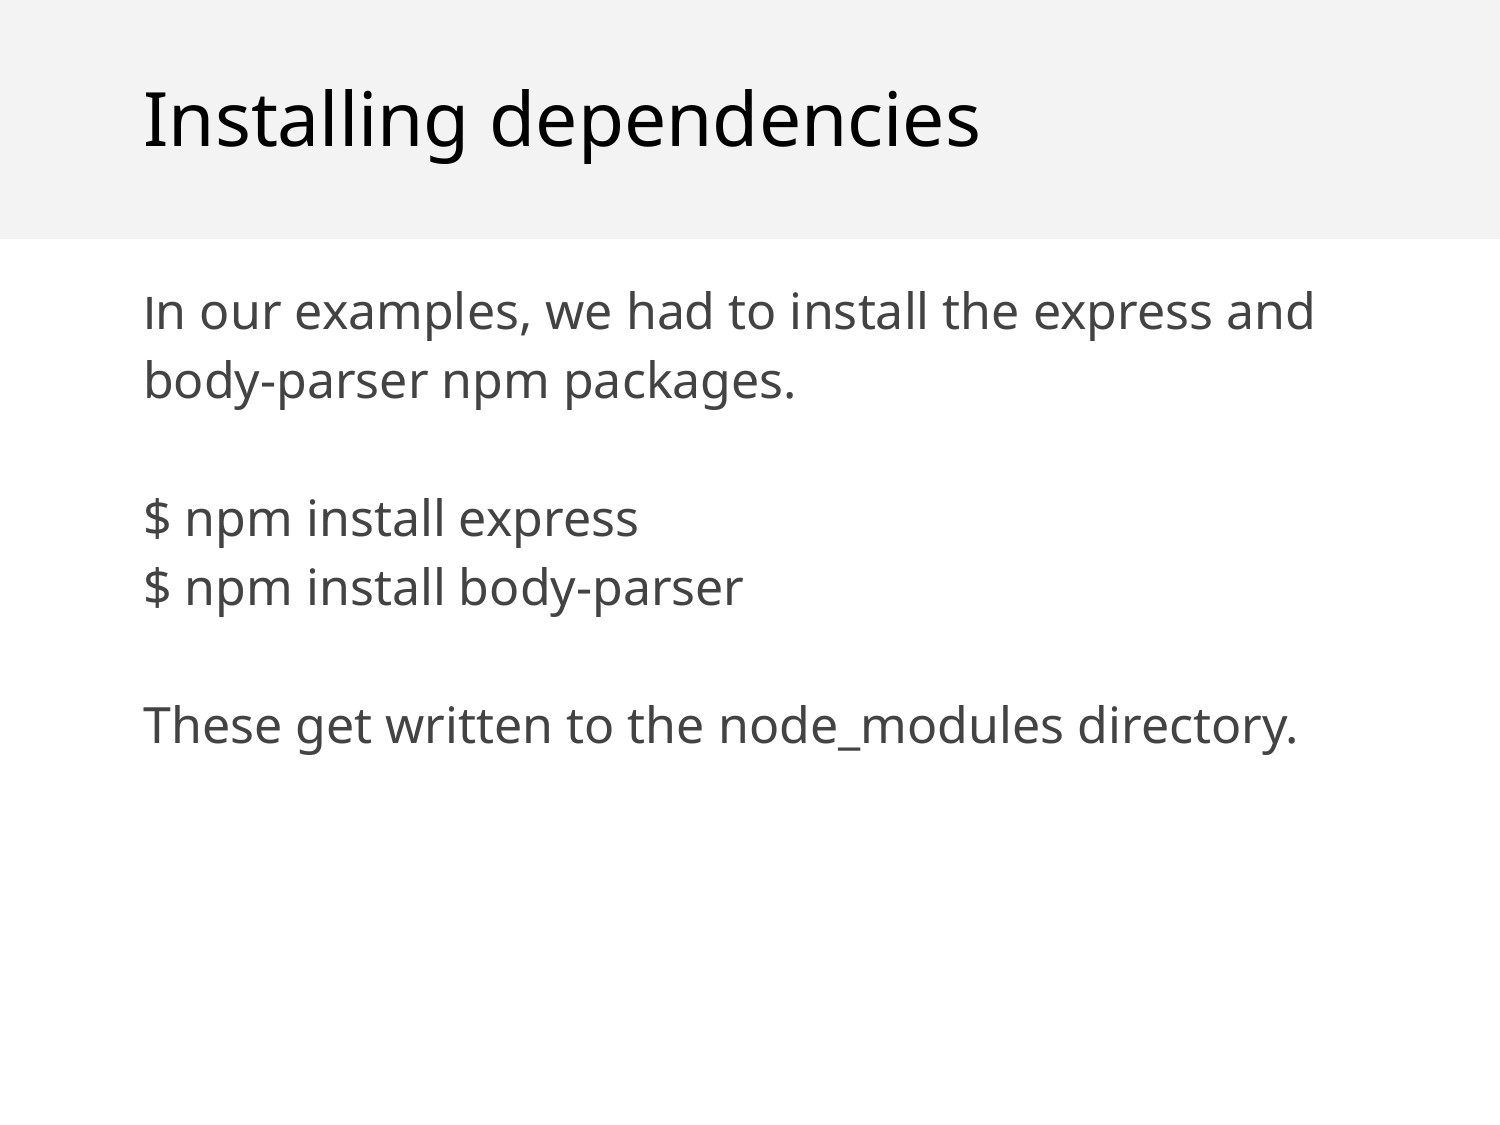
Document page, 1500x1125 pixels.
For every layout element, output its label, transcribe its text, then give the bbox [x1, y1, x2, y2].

title Installing dependencies [128, 56, 1372, 183]
list In our examples, we had to install the express and body-parser npm packages. $ npm install express $ npm install body-parser These get written to the node_modules directory. [128, 255, 1372, 1004]
